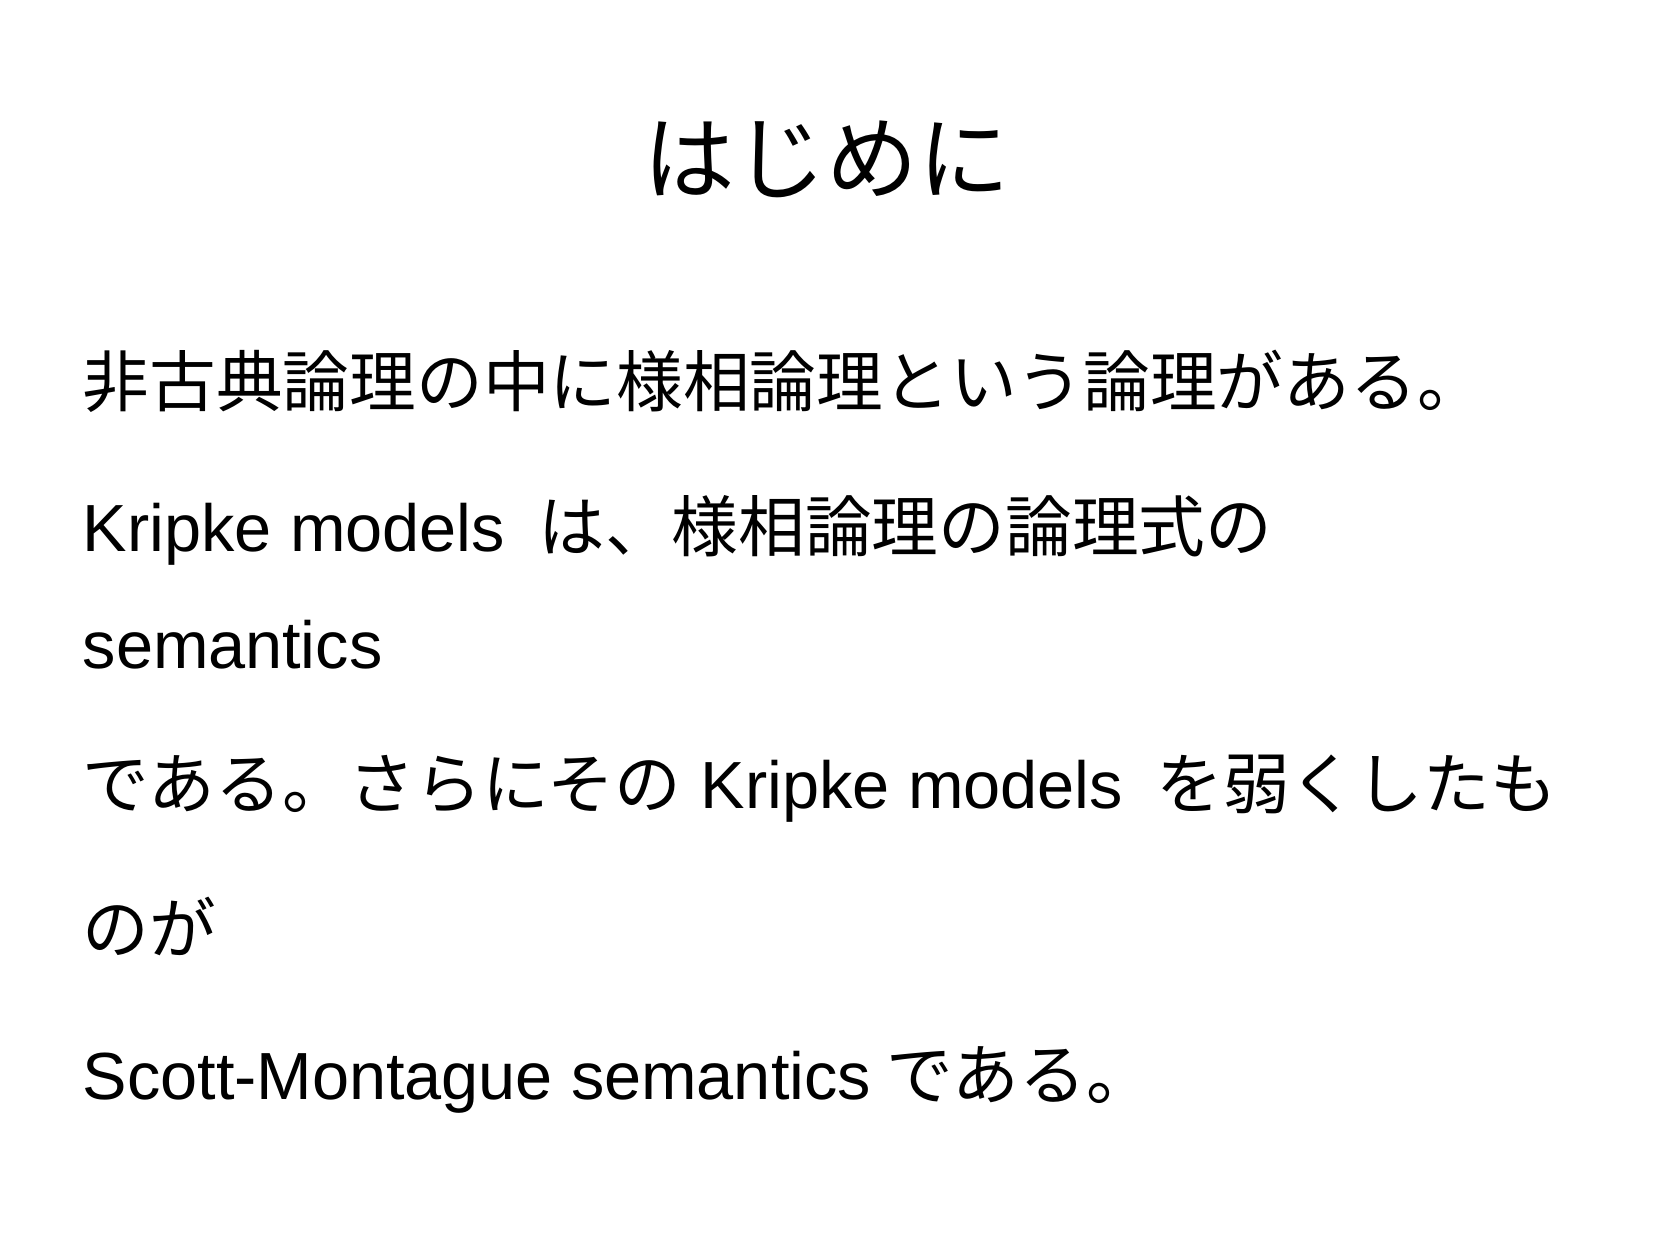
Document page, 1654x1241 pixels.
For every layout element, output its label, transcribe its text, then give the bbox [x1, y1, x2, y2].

title はじめに [82, 49, 1571, 257]
subtitle 非古典論理の中に様相論理という論理がある。 Kripke models は、様相論理の論理式のsemantics である。さらにそのKripke models を弱くしたものが Scott-Montague semanticsである。 [82, 290, 1571, 1109]
